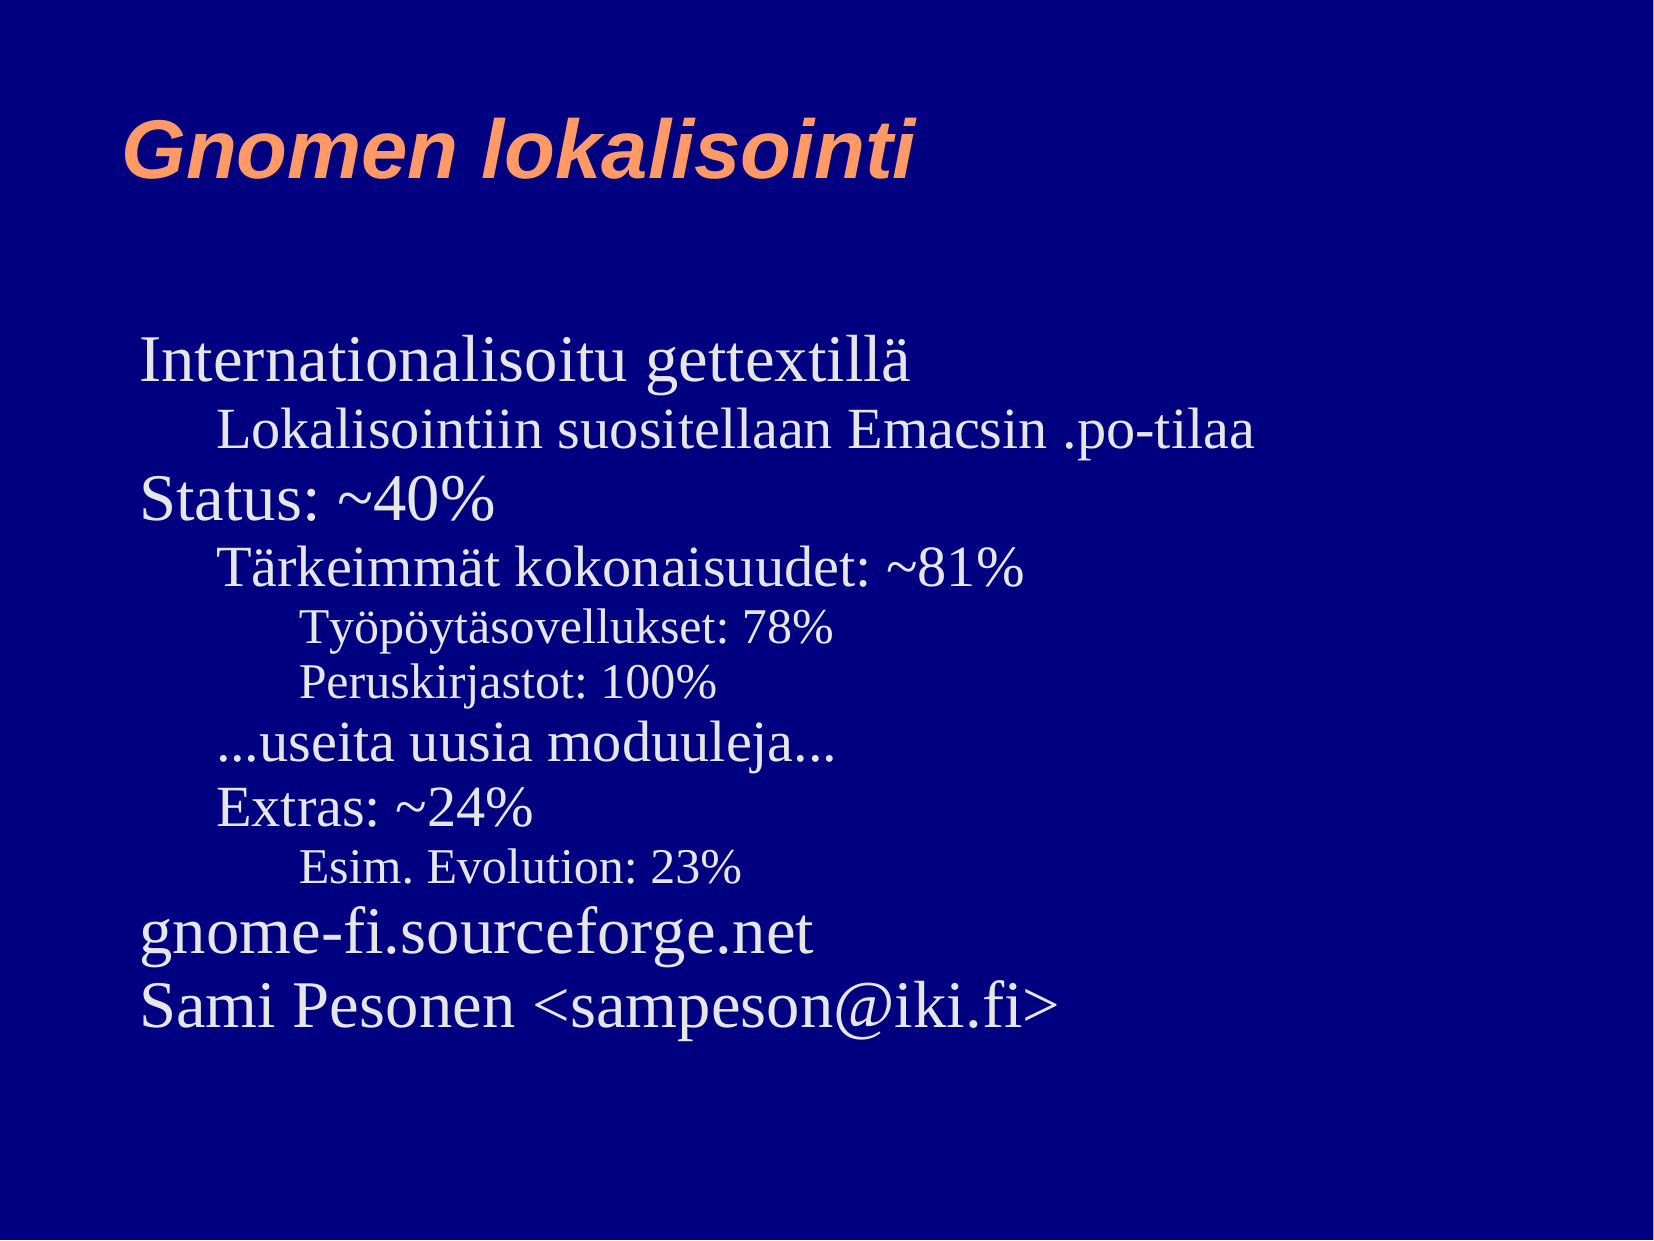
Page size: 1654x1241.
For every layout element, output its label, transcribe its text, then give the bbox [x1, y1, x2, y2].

list Internationalisoitu gettextillä Lokalisointiin suositellaan Emacsin .po-tilaa Status: ~40% Tärkeimmät kokonaisuudet: ~81% Työpöytäsovellukset: 78% Peruskirjastot: 100% ...useita uusia moduuleja... Extras: ~24% Esim. Evolution: 23% gnome-fi.sourceforge.net Sami Pesonen <sampeson@iki.fi> [121, 322, 1561, 1132]
text_box [121, 488, 1536, 1134]
text_box [121, 314, 1536, 483]
title Gnomen lokalisointi [121, 46, 1534, 254]
